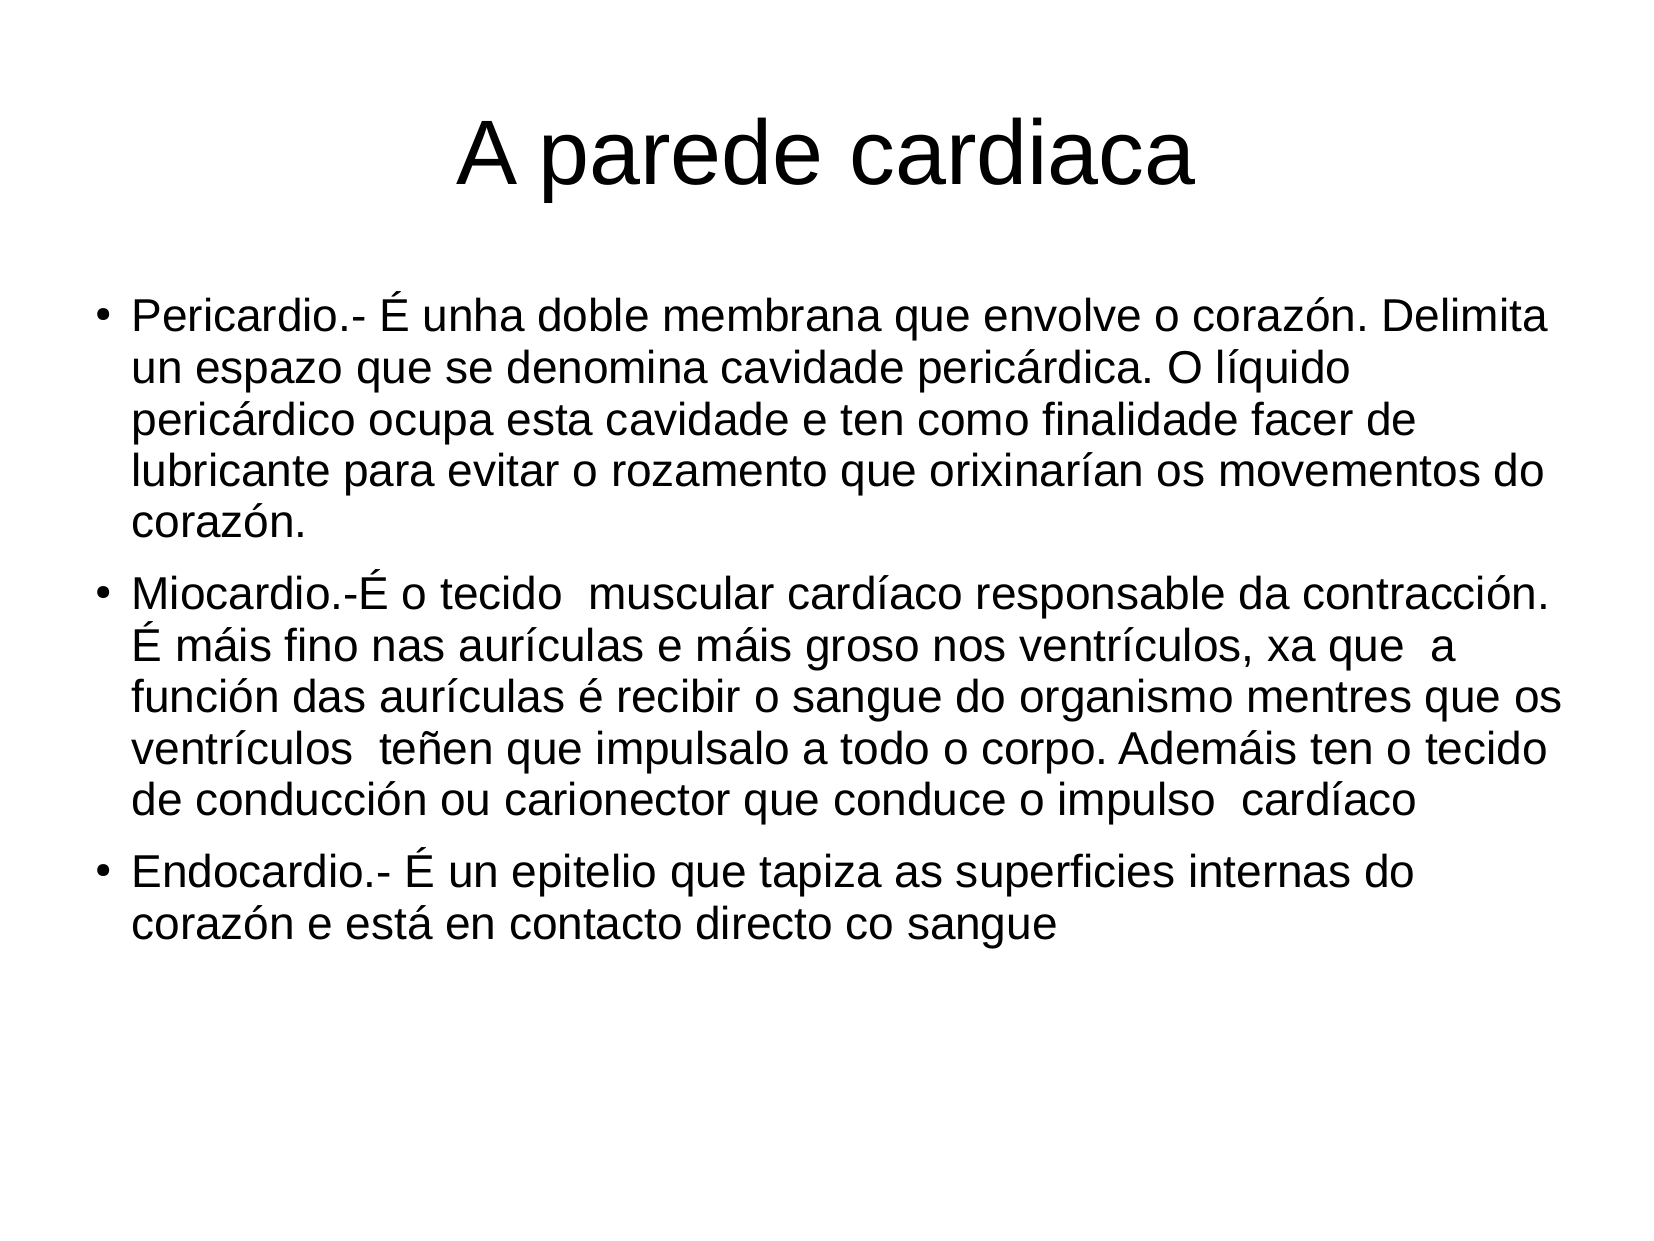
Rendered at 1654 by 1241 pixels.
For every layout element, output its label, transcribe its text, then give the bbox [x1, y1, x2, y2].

list Pericardio.- É unha doble membrana que envolve o corazón. Delimita un espazo que se denomina cavidade pericárdica. O líquido pericárdico ocupa esta cavidade e ten como finalidade facer de lubricante para evitar o rozamento que orixinarían os movementos do corazón. Miocardio.-É o tecido muscular cardíaco responsable da contracción. É máis fino nas aurículas e máis groso nos ventrículos, xa que a función das aurículas é recibir o sangue do organismo mentres que os ventrículos teñen que impulsalo a todo o corpo. Ademáis ten o tecido de conducción ou carionector que conduce o impulso cardíaco Endocardio.- É un epitelio que tapiza as superficies internas do corazón e está en contacto directo co sangue [82, 290, 1571, 1010]
title A parede cardiaca [82, 49, 1571, 257]
